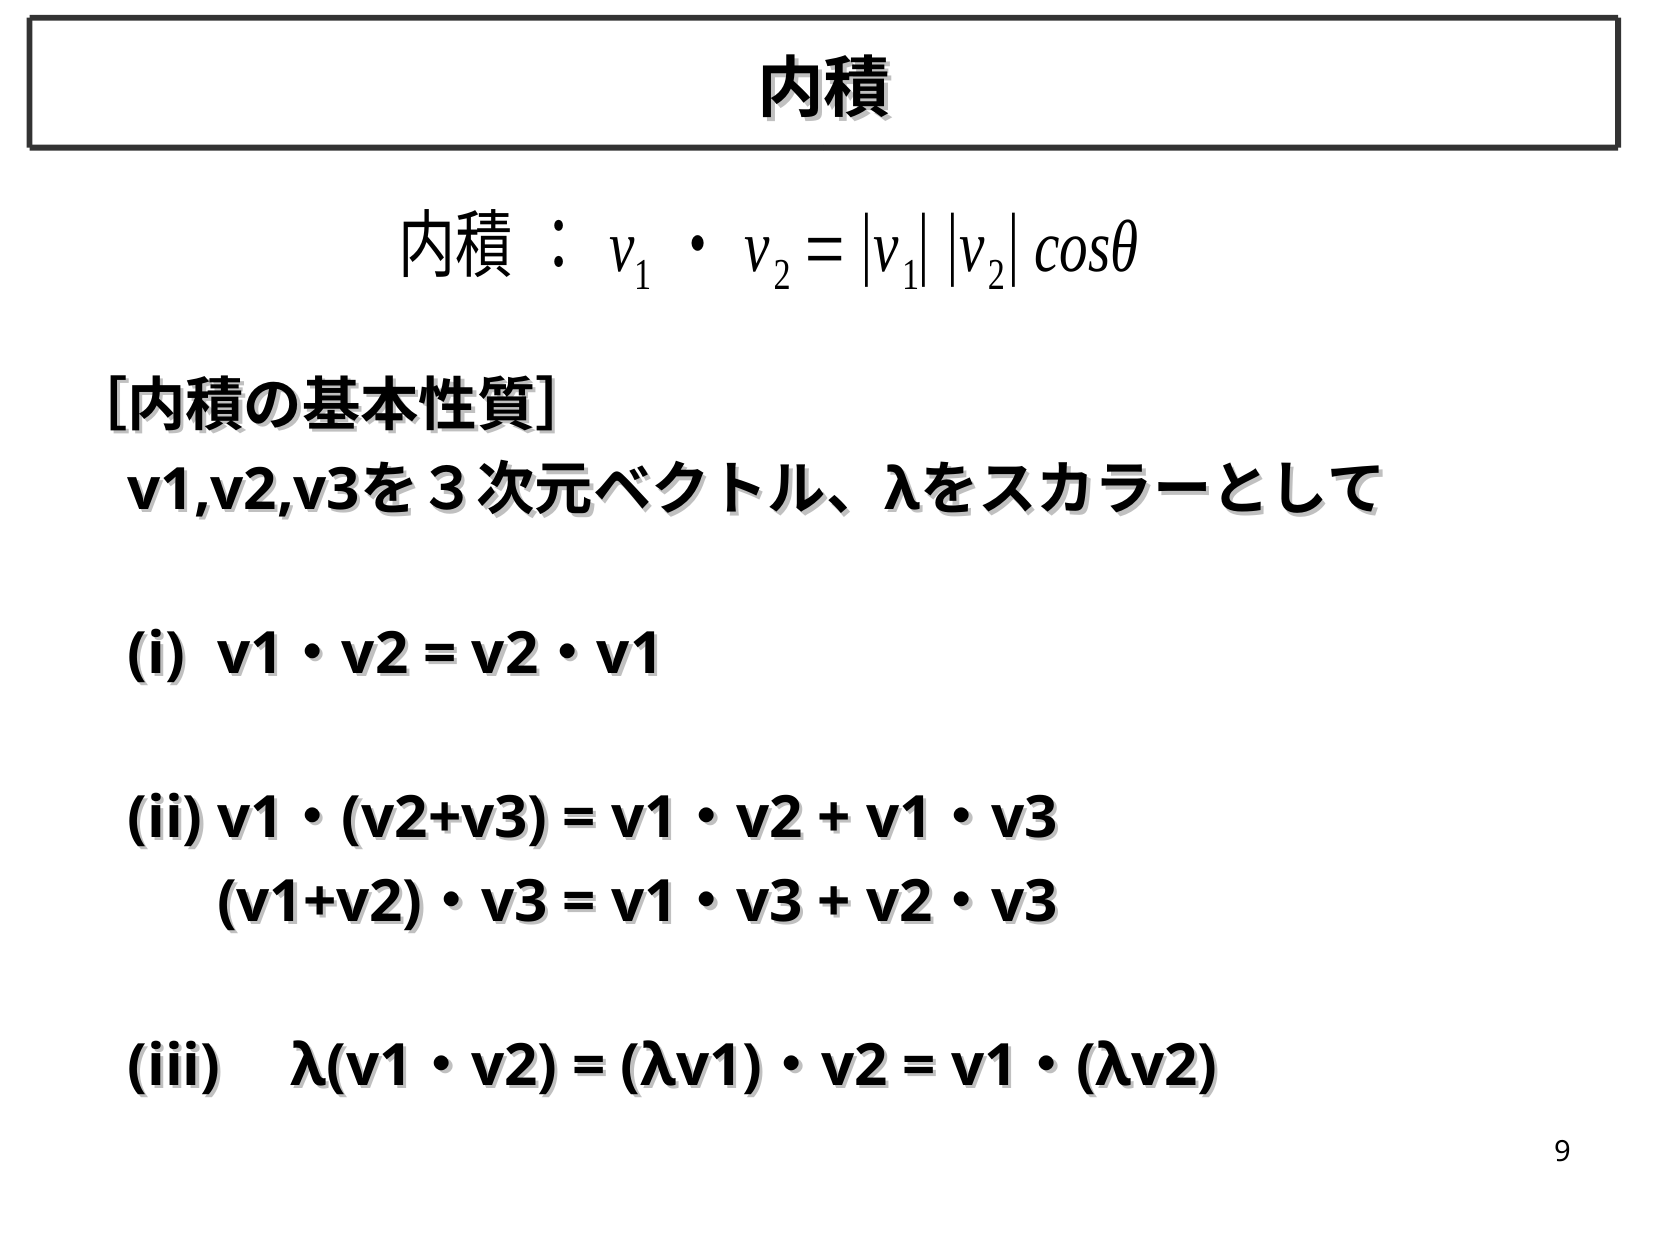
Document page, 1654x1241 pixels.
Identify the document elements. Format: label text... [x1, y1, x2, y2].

text_box 内積 [29, 17, 1619, 148]
chart [383, 206, 1153, 302]
text_box ［内積の基本性質］ v1,v2,v3を３次元ベクトル、λをスカラーとして (i) v1・v2 = v2・v1 (ii) v1・(v2+v3) = v1・v2 + v1・v3 (v1+v2)・v3 = v1・v3 + v2・v3 (iii) λ(v1・v2) = (λv1)・v2 = v1・(λv2) [54, 350, 1175, 931]
